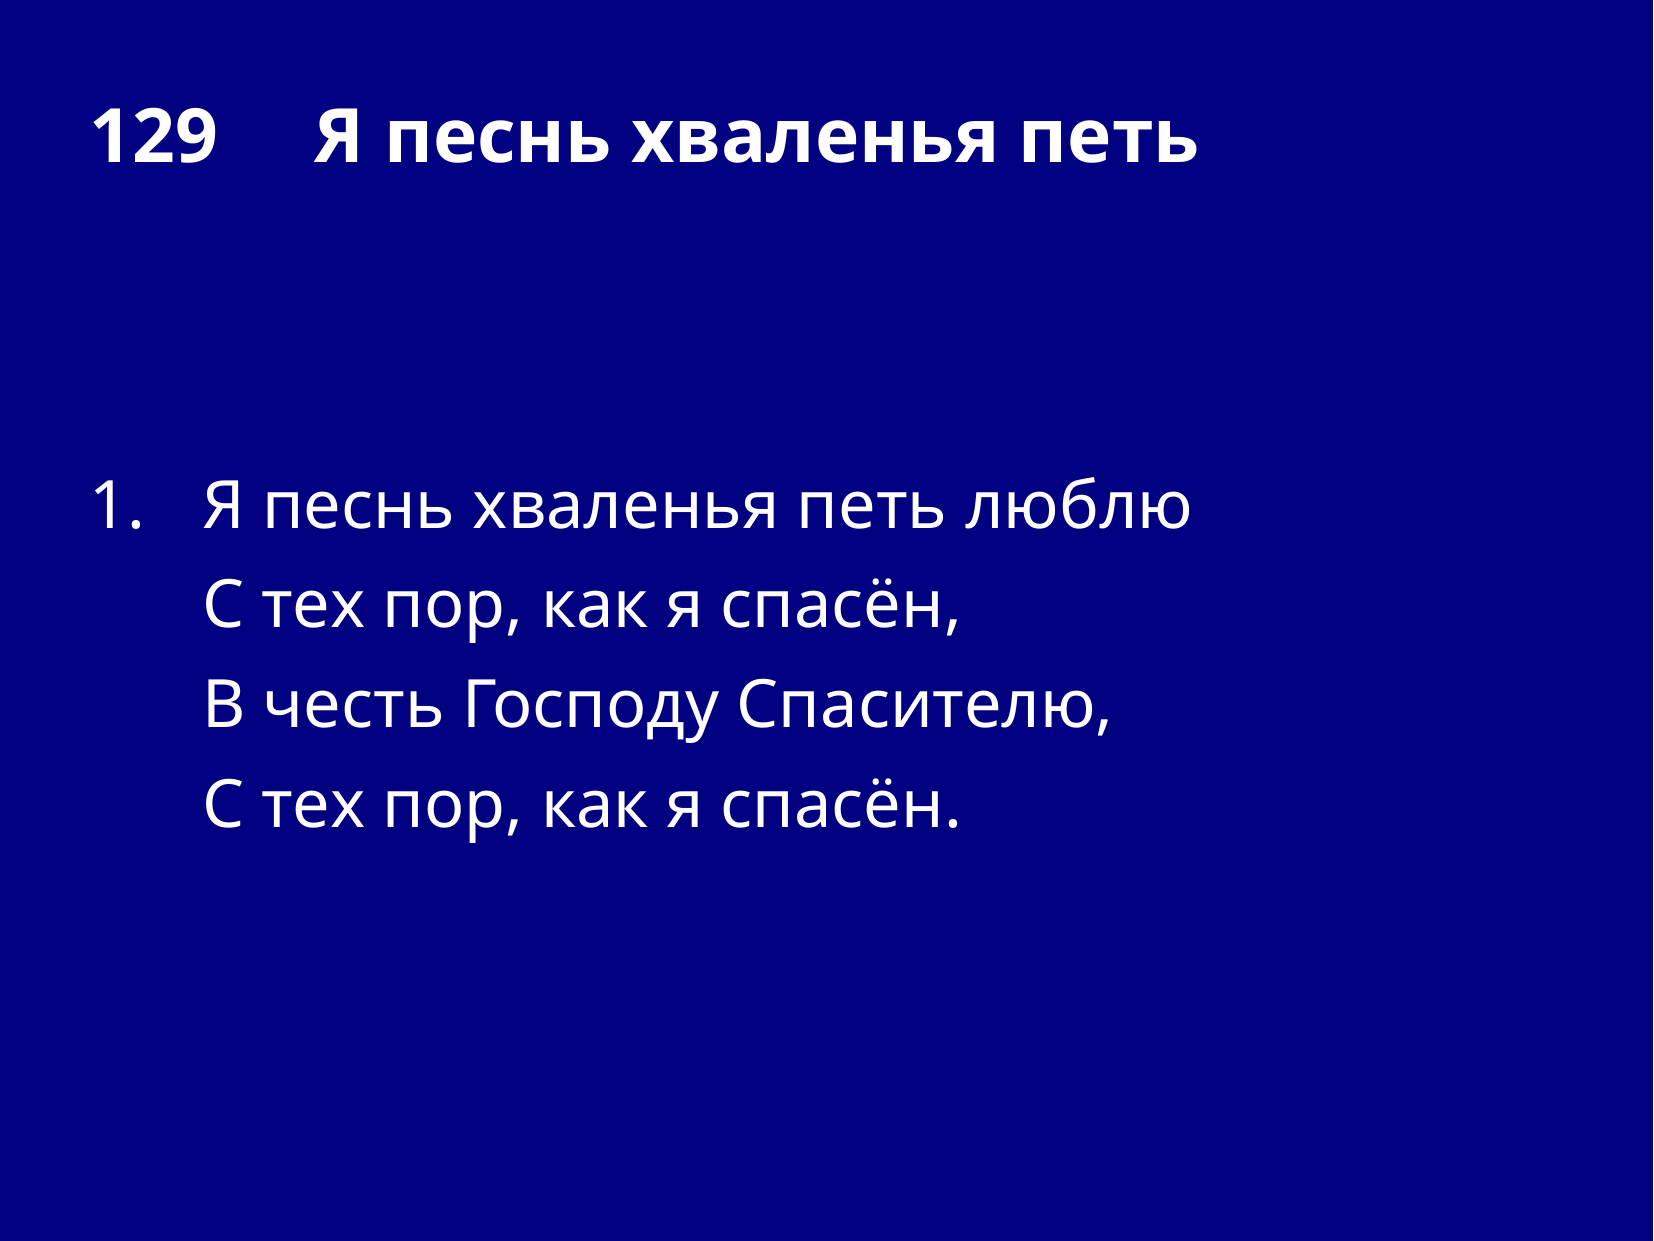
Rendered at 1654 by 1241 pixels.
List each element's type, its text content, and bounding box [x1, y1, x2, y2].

text_box 1. Я песнь хваленья петь люблю С тех пор, как я спасён, В честь Господу Спасителю, С тех пор, как я спасён. [75, 188, 1576, 1163]
text_box 129 Я песнь хваленья петь [75, 75, 1576, 188]
